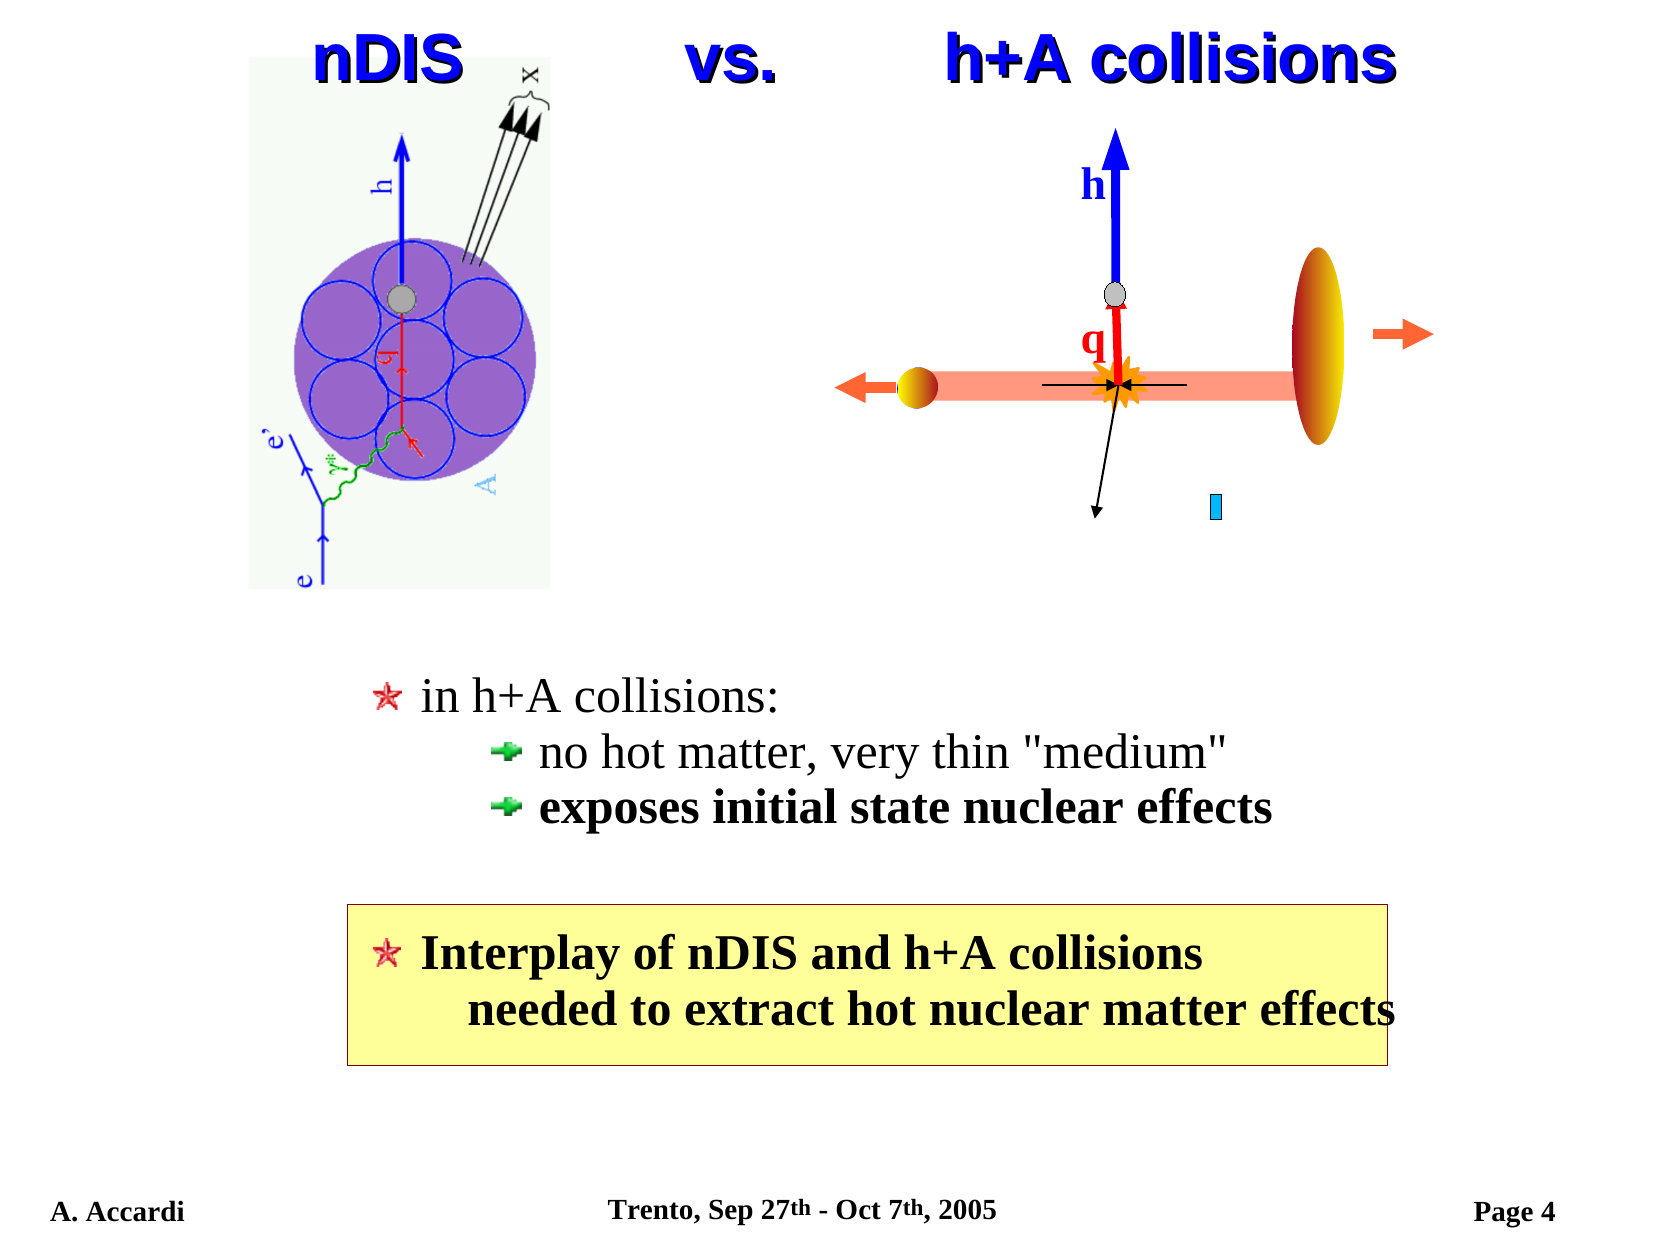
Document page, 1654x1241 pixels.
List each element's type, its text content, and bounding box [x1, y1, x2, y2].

text_box nDIS vs. h+A collisions [244, 17, 1448, 103]
text_box A. Accardi [32, 1187, 203, 1241]
text_box Interplay of nDIS and h+A collisions needed to extract hot nuclear matter effects [373, 925, 1449, 1056]
chart [1210, 494, 1222, 520]
text_box [1104, 281, 1126, 307]
text_box in h+A collisions: no hot matter, very thin "medium" exposes initial state nuclear effects [373, 668, 1399, 855]
text_box [347, 904, 1388, 1066]
text_box Page 33 [1525, 1195, 1623, 1234]
text_box [1117, 247, 1345, 445]
text_box [897, 365, 1116, 409]
picture [248, 103, 550, 589]
text_box q [1080, 312, 1107, 373]
text_box Trento, Sep 27th - Oct 7th, 2005 [602, 1193, 1003, 1233]
text_box h [1080, 158, 1107, 219]
